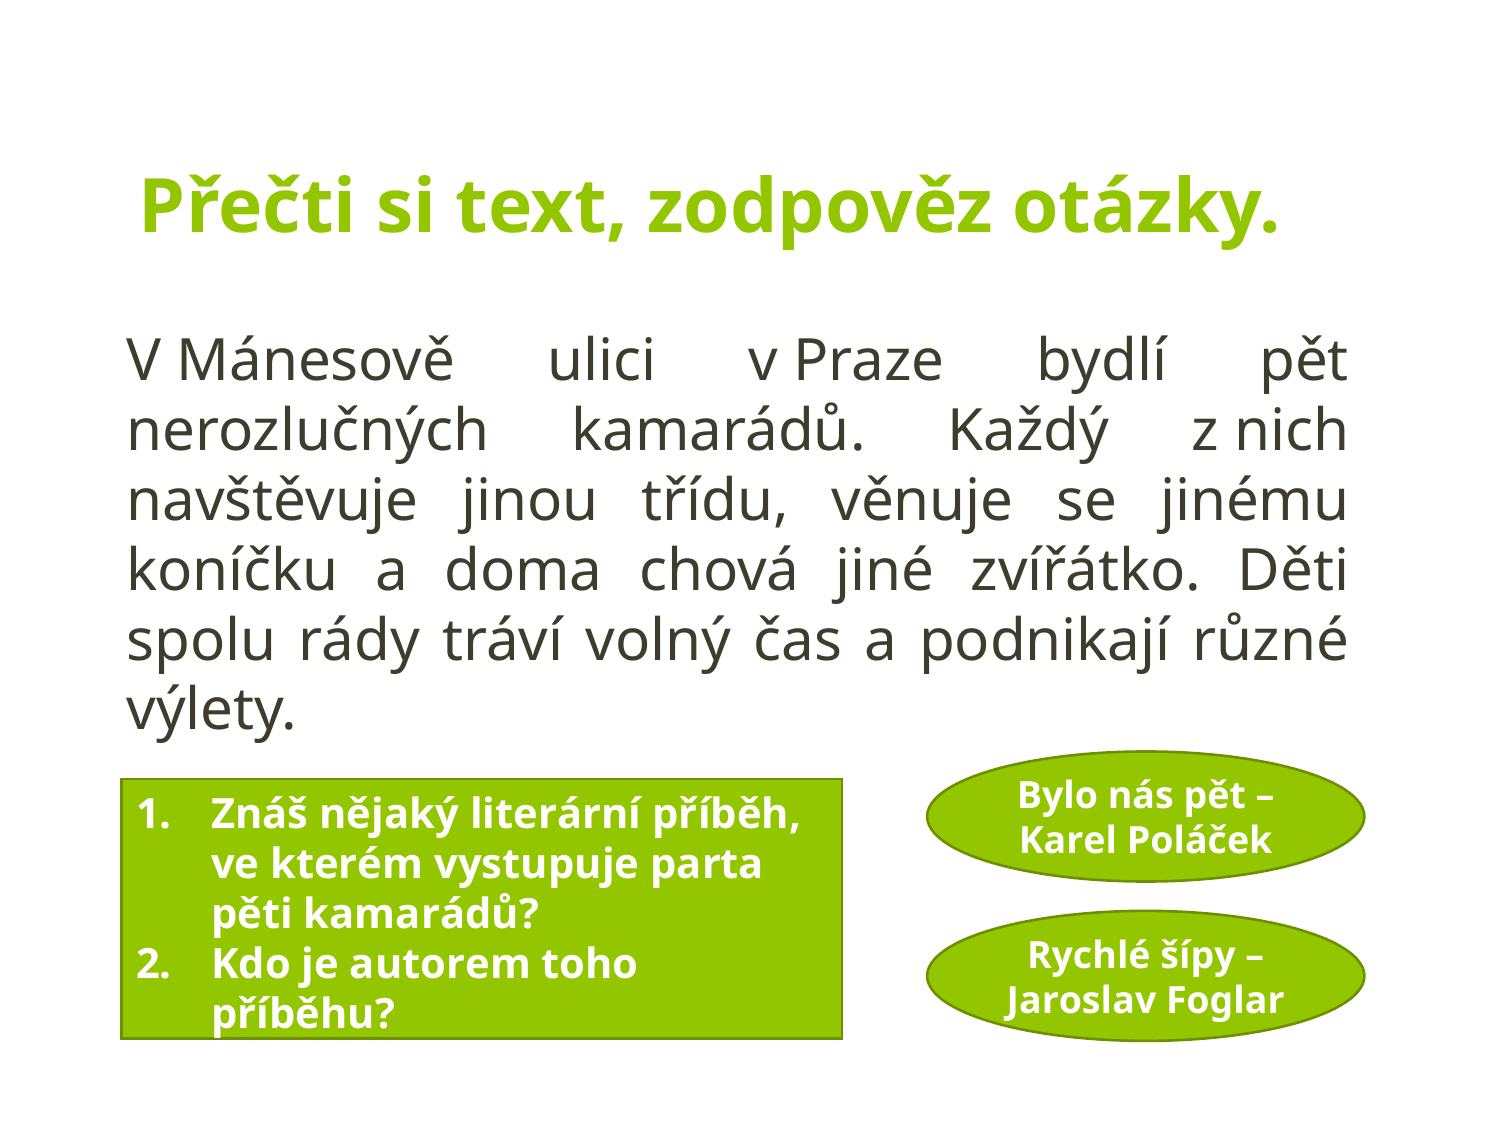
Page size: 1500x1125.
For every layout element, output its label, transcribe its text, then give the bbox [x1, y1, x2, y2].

text_box Bylo nás pět – Karel Poláček [927, 751, 1365, 882]
text_box Znáš nějaký literární příběh, ve kterém vystupuje parta pěti kamarádů? Kdo je autorem toho příběhu? [121, 778, 842, 1039]
text_box Rychlé šípy – Jaroslav Foglar [927, 910, 1365, 1041]
list V Mánesově ulici v Praze bydlí pět nerozlučných kamarádů. Každý z nich navštěvuje jinou třídu, věnuje se jinému koníčku a doma chová jiné zvířátko. Děti spolu rády tráví volný čas a podnikají různé výlety. [100, 314, 1365, 965]
title Přečti si text, zodpověz otázky. [123, 125, 1324, 256]
